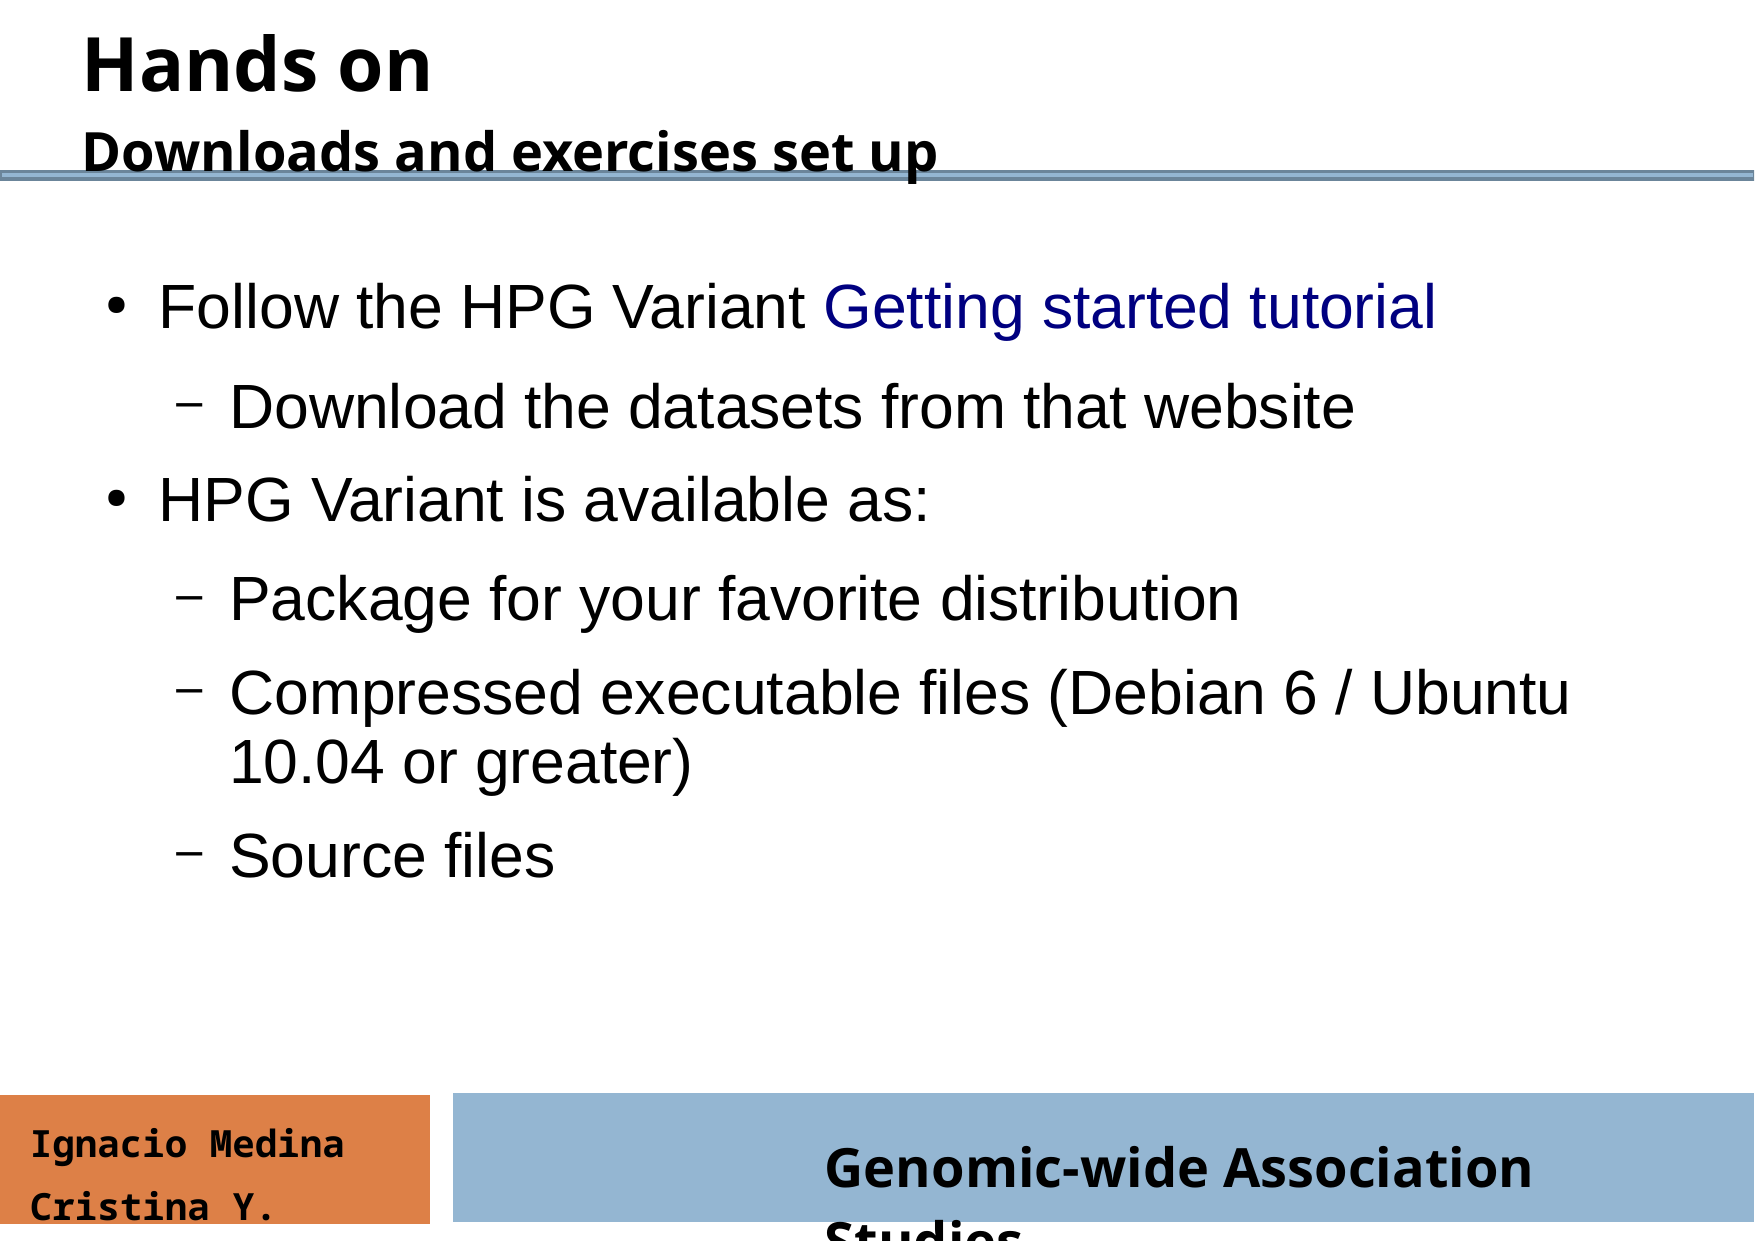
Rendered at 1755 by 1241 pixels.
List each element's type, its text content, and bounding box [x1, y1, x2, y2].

text_box [916, 171, 1754, 179]
text_box Hands on Downloads and exercises set up [67, 3, 1688, 168]
list Follow the HPG Variant Getting started tutorial Download the datasets from that website HPG Variant is available as: Package for your favorite distribution Compressed executable files (Debian 6 / Ubuntu 10.04 or greater) Source files [87, 272, 1632, 992]
text_box Ignacio Medina Cristina Y. González [15, 1110, 421, 1213]
text_box [0, 171, 908, 179]
text_box Genomic-wide Association Studies [810, 1122, 1726, 1200]
